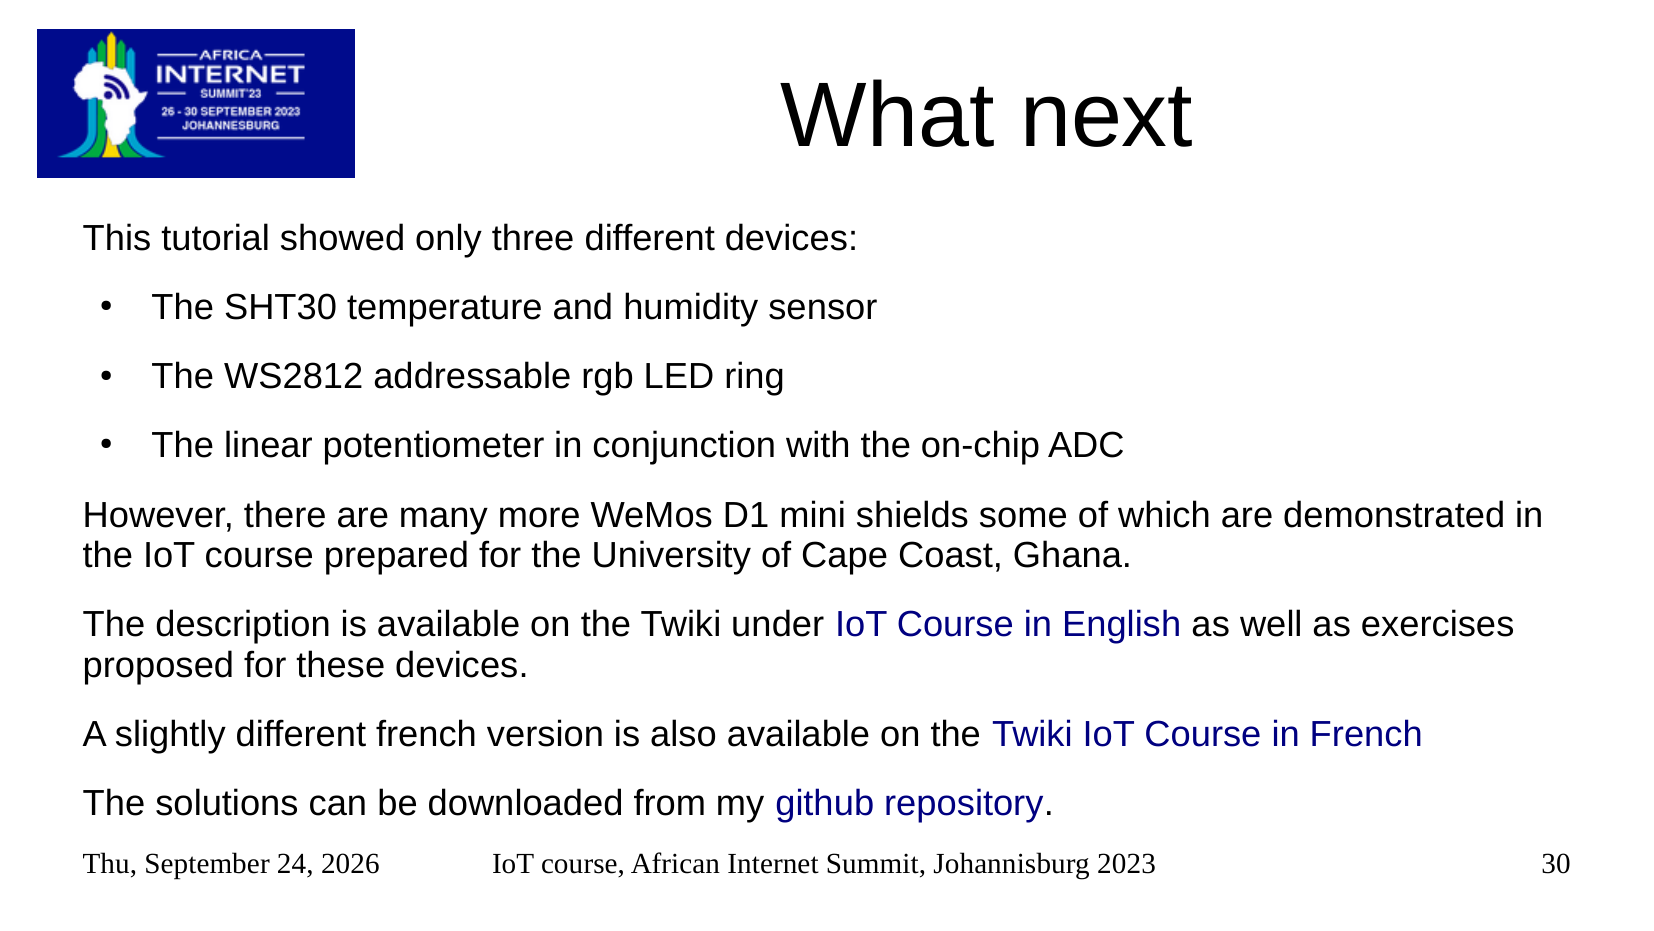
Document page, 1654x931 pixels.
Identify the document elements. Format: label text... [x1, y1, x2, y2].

picture [37, 29, 355, 178]
list This tutorial showed only three different devices: The SHT30 temperature and humidity sensor The WS2812 addressable rgb LED ring The linear potentiometer in conjunction with the on-chip ADC However, there are many more WeMos D1 mini shields some of which are demonstrated in the IoT course prepared for the University of Cape Coast, Ghana. The description is available on the Twiki under IoT Course in English as well as exercises proposed for these devices. A slightly different french version is also available on the Twiki IoT Course in French The solutions can be downloaded from my github repository. [82, 217, 1571, 827]
title What next [403, 37, 1571, 193]
